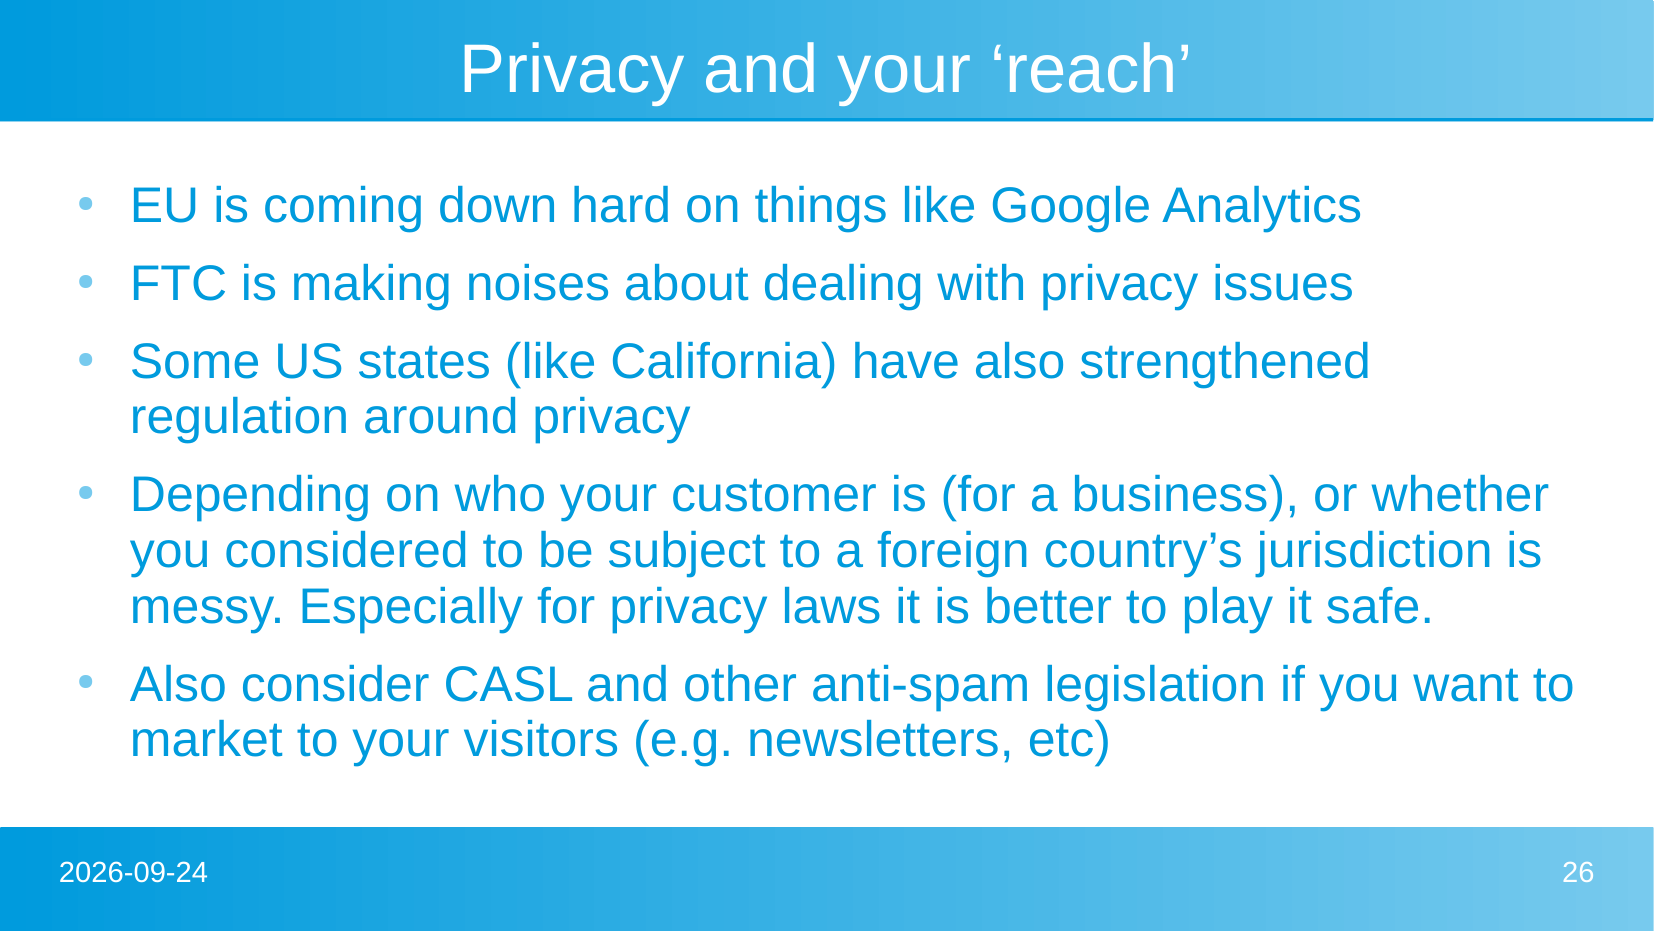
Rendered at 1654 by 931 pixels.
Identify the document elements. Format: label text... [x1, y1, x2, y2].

title Privacy and your ‘reach’ [59, 29, 1595, 108]
list EU is coming down hard on things like Google Analytics FTC is making noises about dealing with privacy issues Some US states (like California) have also strengthened regulation around privacy Depending on who your customer is (for a business), or whether you considered to be subject to a foreign country’s jurisdiction is messy. Especially for privacy laws it is better to play it safe. Also consider CASL and other anti-spam legislation if you want to market to your visitors (e.g. newsletters, etc) [59, 177, 1595, 768]
